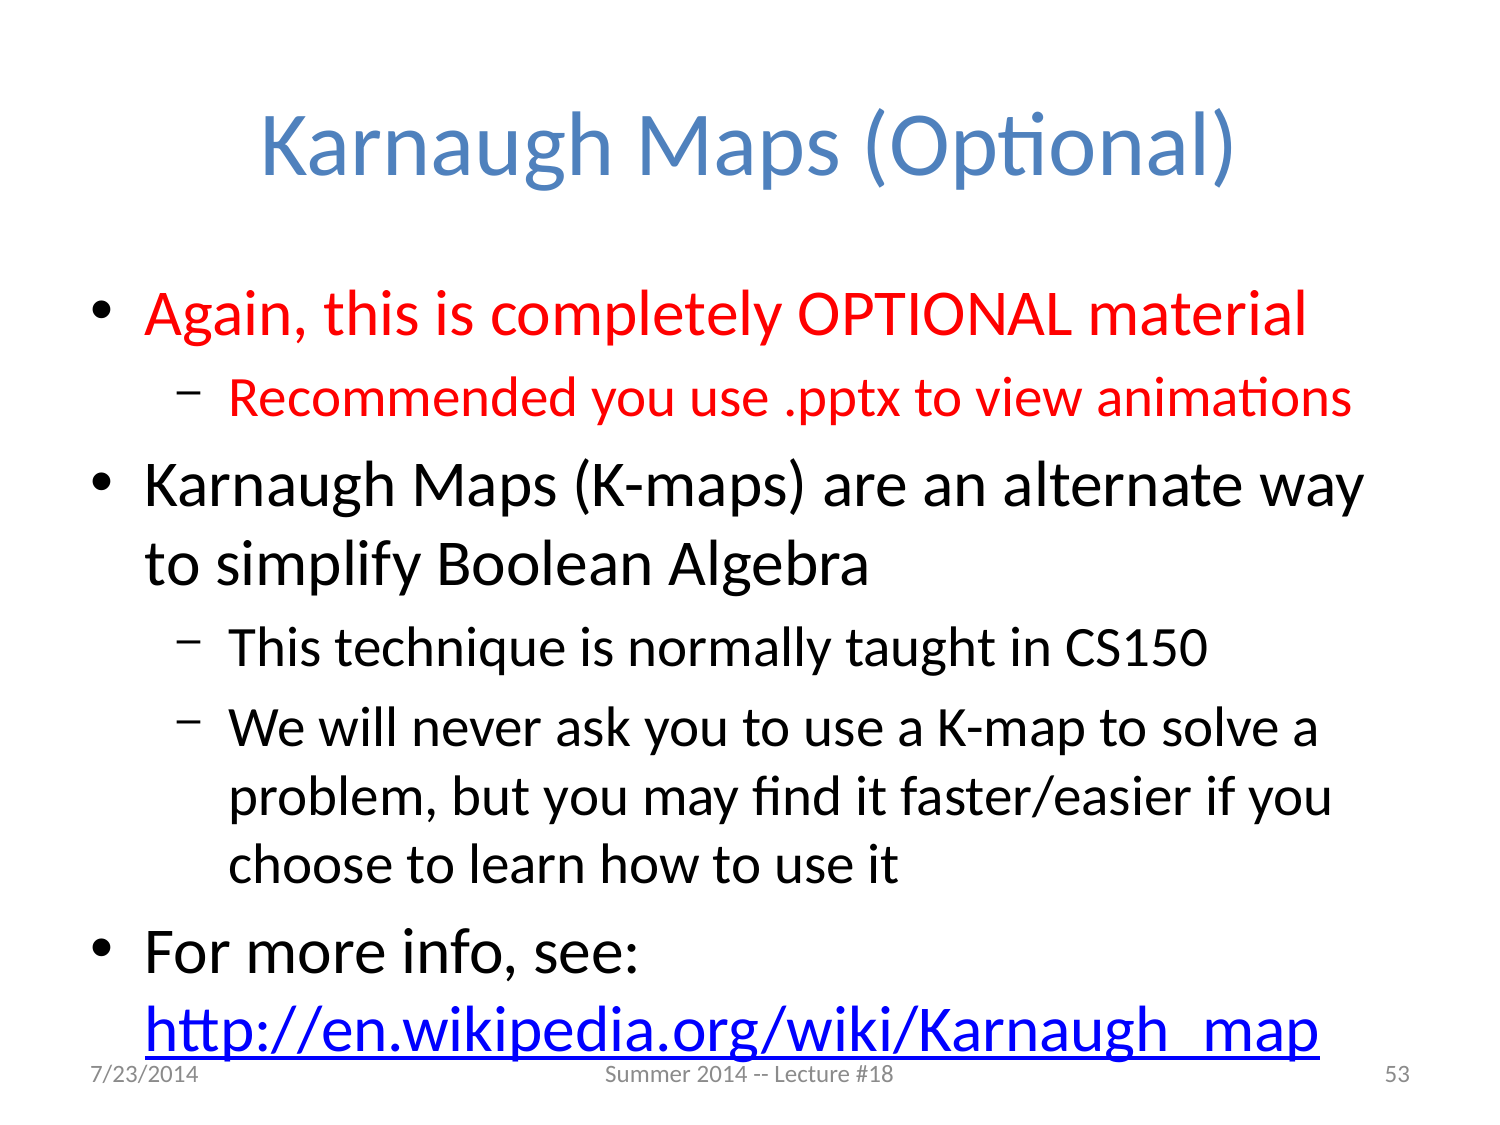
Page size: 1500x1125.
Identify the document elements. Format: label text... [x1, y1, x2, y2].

slide_number <number> [1074, 1042, 1425, 1103]
list Again, this is completely OPTIONAL material Recommended you use .pptx to view animations Karnaugh Maps (K-maps) are an alternate way to simplify Boolean Algebra This technique is normally taught in CS150 We will never ask you to use a K-map to solve a problem, but you may find it faster/easier if you choose to learn how to use it For more info, see: http://en.wikipedia.org/wiki/Karnaugh_map [75, 262, 1425, 1073]
footer Summer 2014 -- Lecture #18 [512, 1042, 988, 1103]
title Karnaugh Maps (Optional) [75, 45, 1425, 233]
slide_number 7/23/2014 [75, 1042, 425, 1103]
